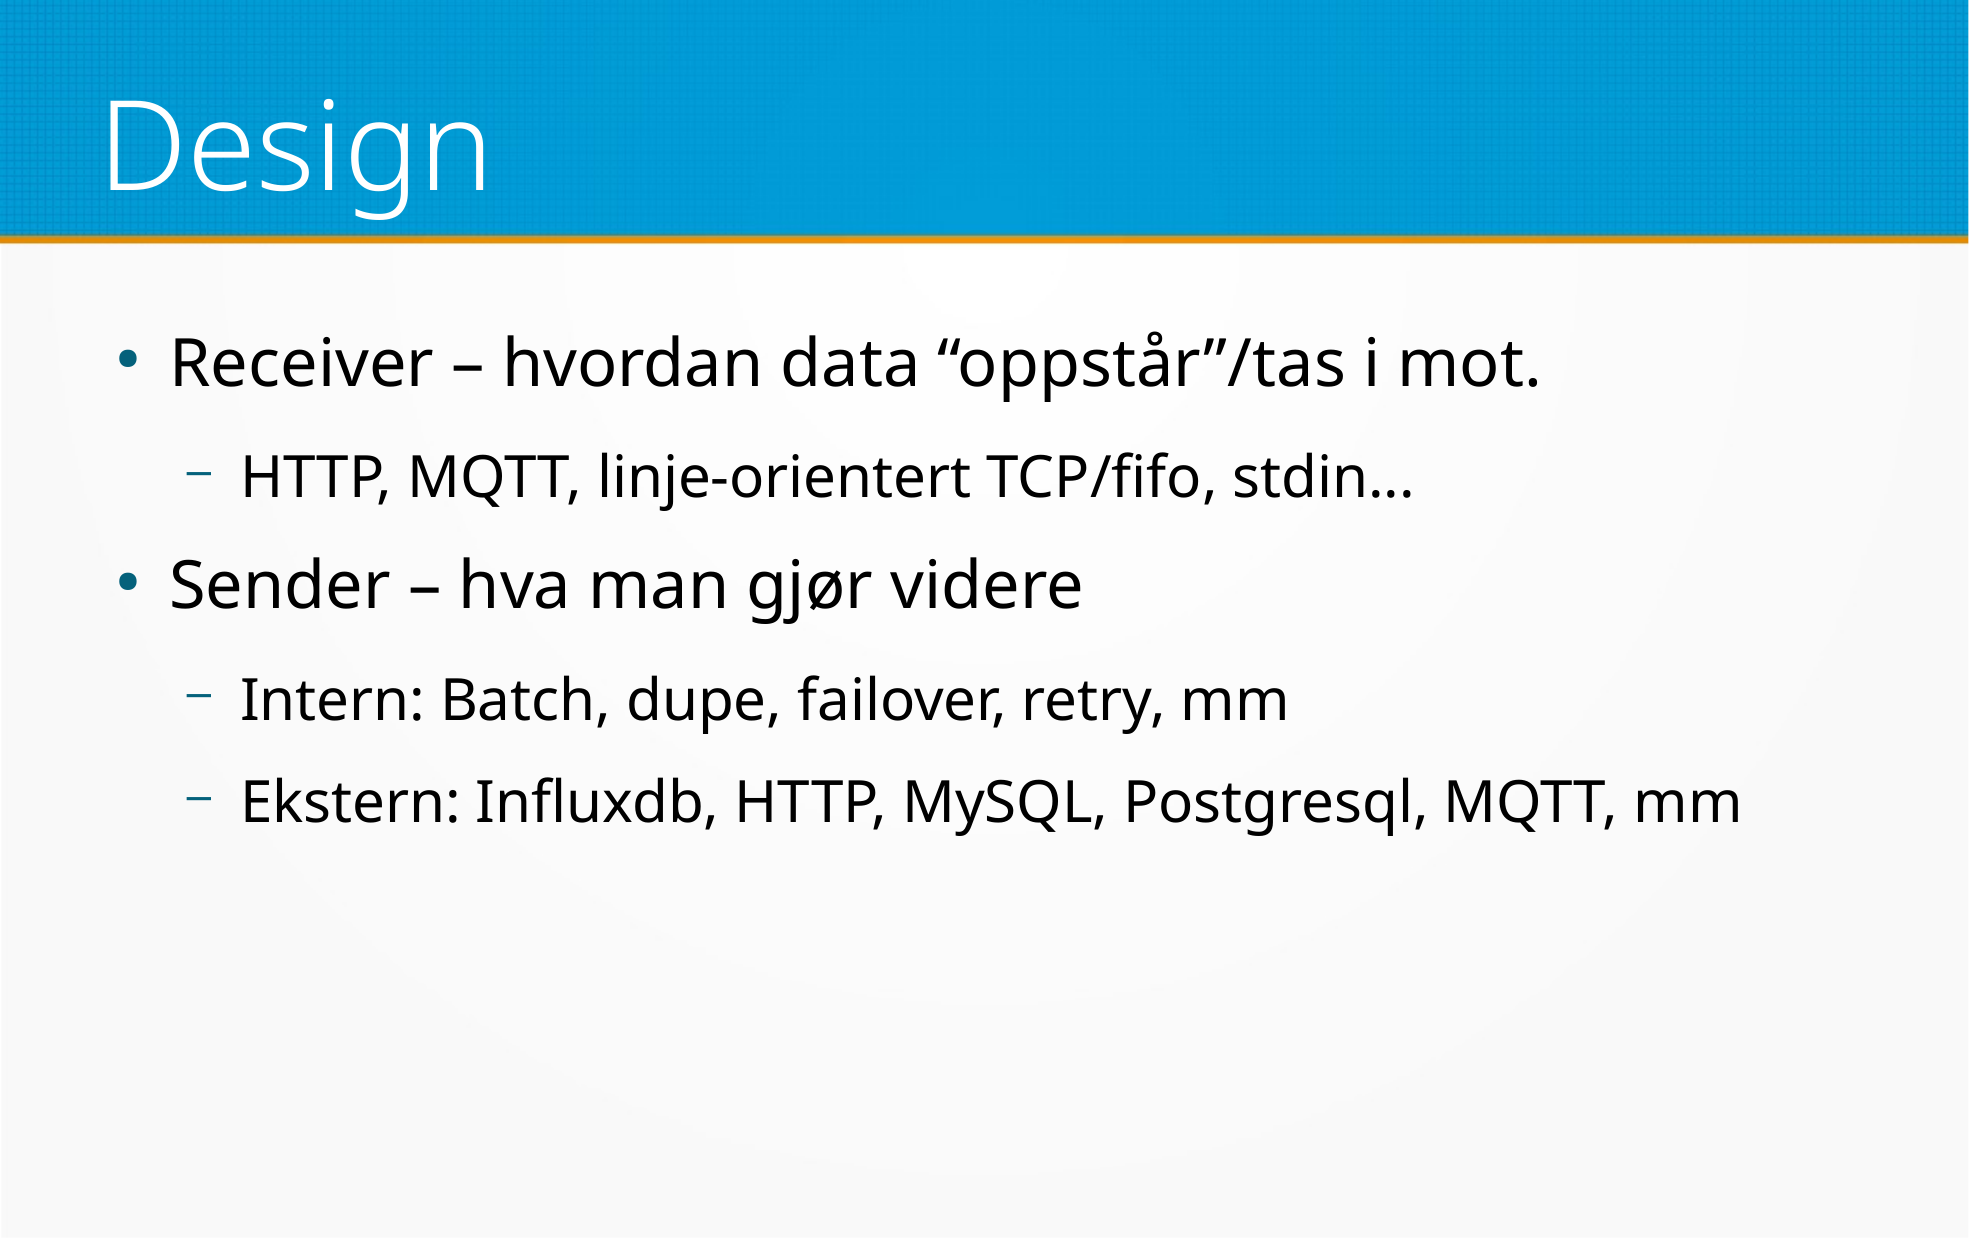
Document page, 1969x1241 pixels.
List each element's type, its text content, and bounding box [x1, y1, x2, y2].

list Receiver – hvordan data “oppstår”/tas i mot. HTTP, MQTT, linje-orientert TCP/fifo, stdin... Sender – hva man gjør videre Intern: Batch, dupe, failover, retry, mm Ekstern: Influxdb, HTTP, MySQL, Postgresql, MQTT, mm [98, 315, 1906, 1201]
title Design [98, 19, 1870, 227]
picture [0, 233, 1969, 1241]
